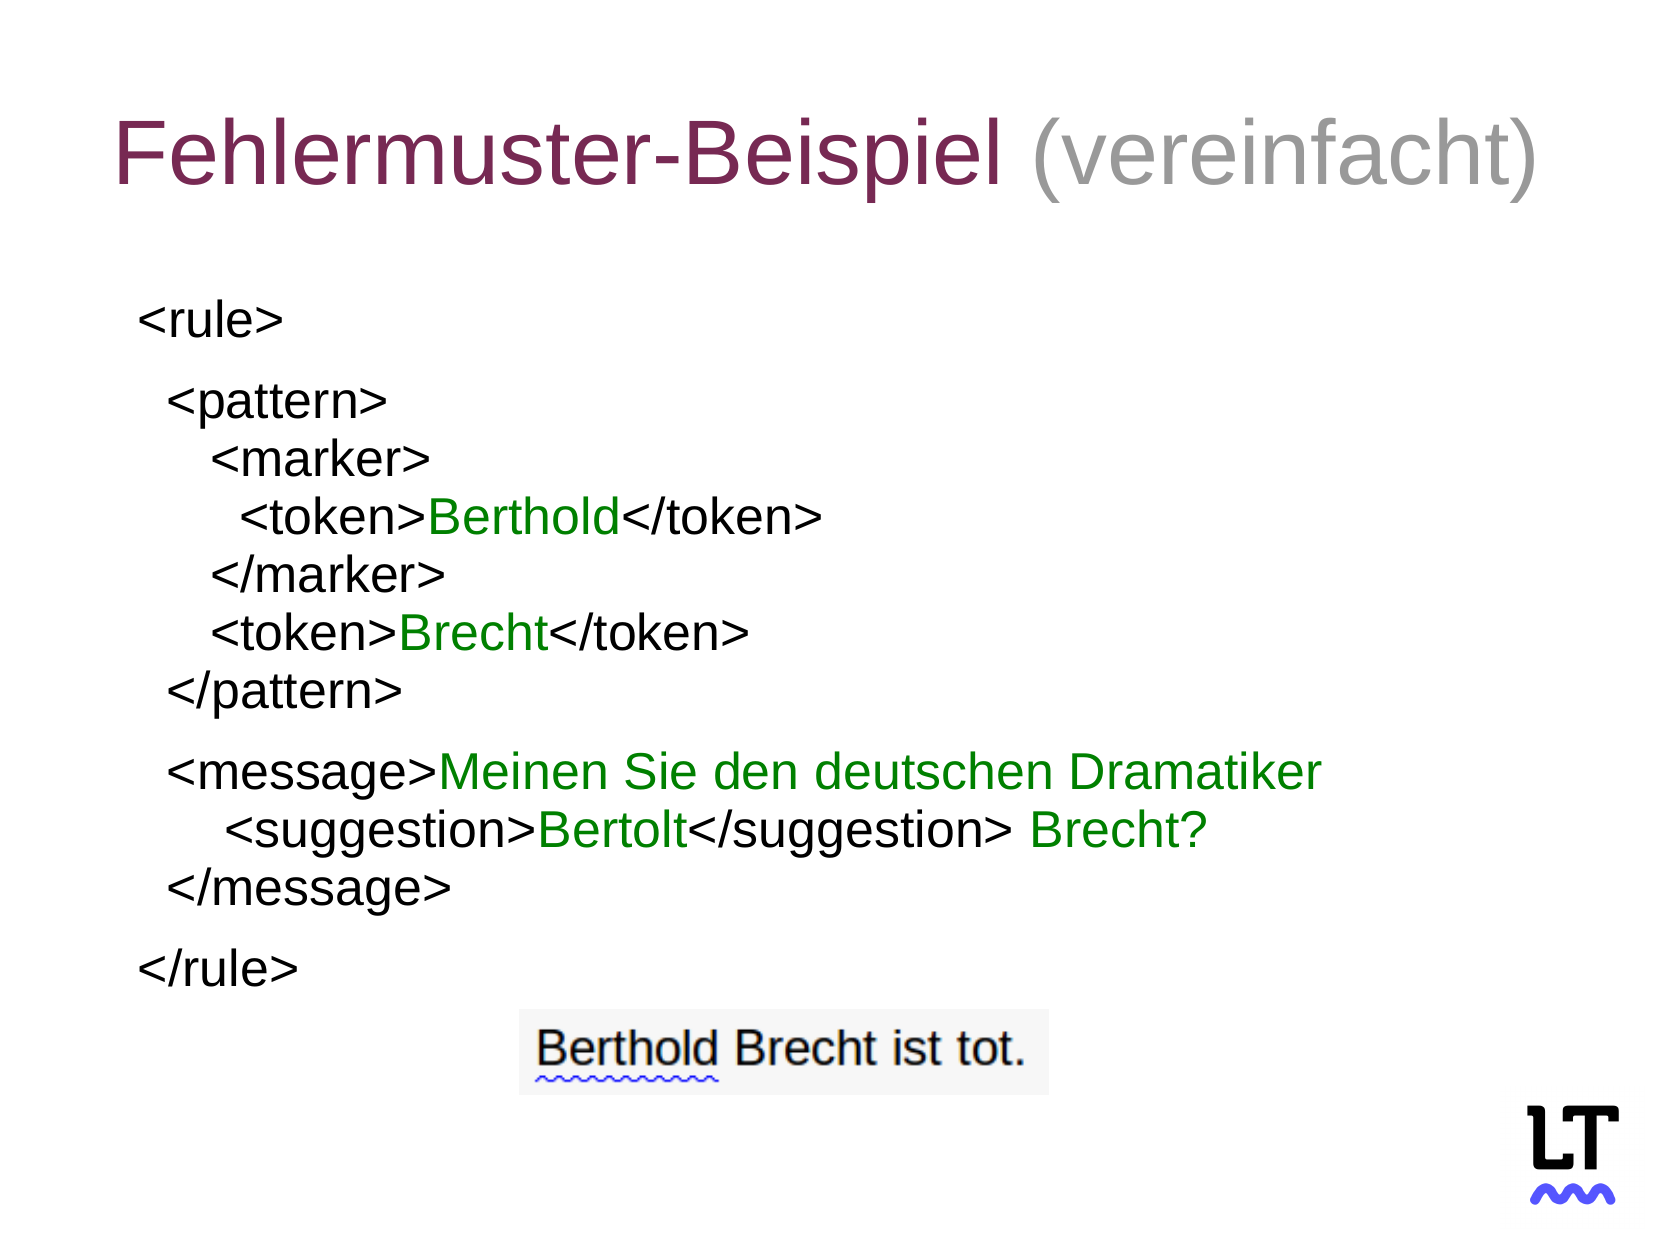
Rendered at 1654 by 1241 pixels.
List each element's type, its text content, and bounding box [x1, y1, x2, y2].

picture [1500, 1086, 1645, 1229]
title Fehlermuster-Beispiel (vereinfacht) [82, 49, 1571, 257]
list <rule> <pattern> <marker> <token>Berthold</token> </marker> <token>Brecht</token> </pattern> <message>Meinen Sie den deutschen Dramatiker <suggestion>Bertolt</suggestion> Brecht? </message> </rule> [82, 290, 1538, 1010]
picture [519, 1009, 1049, 1095]
